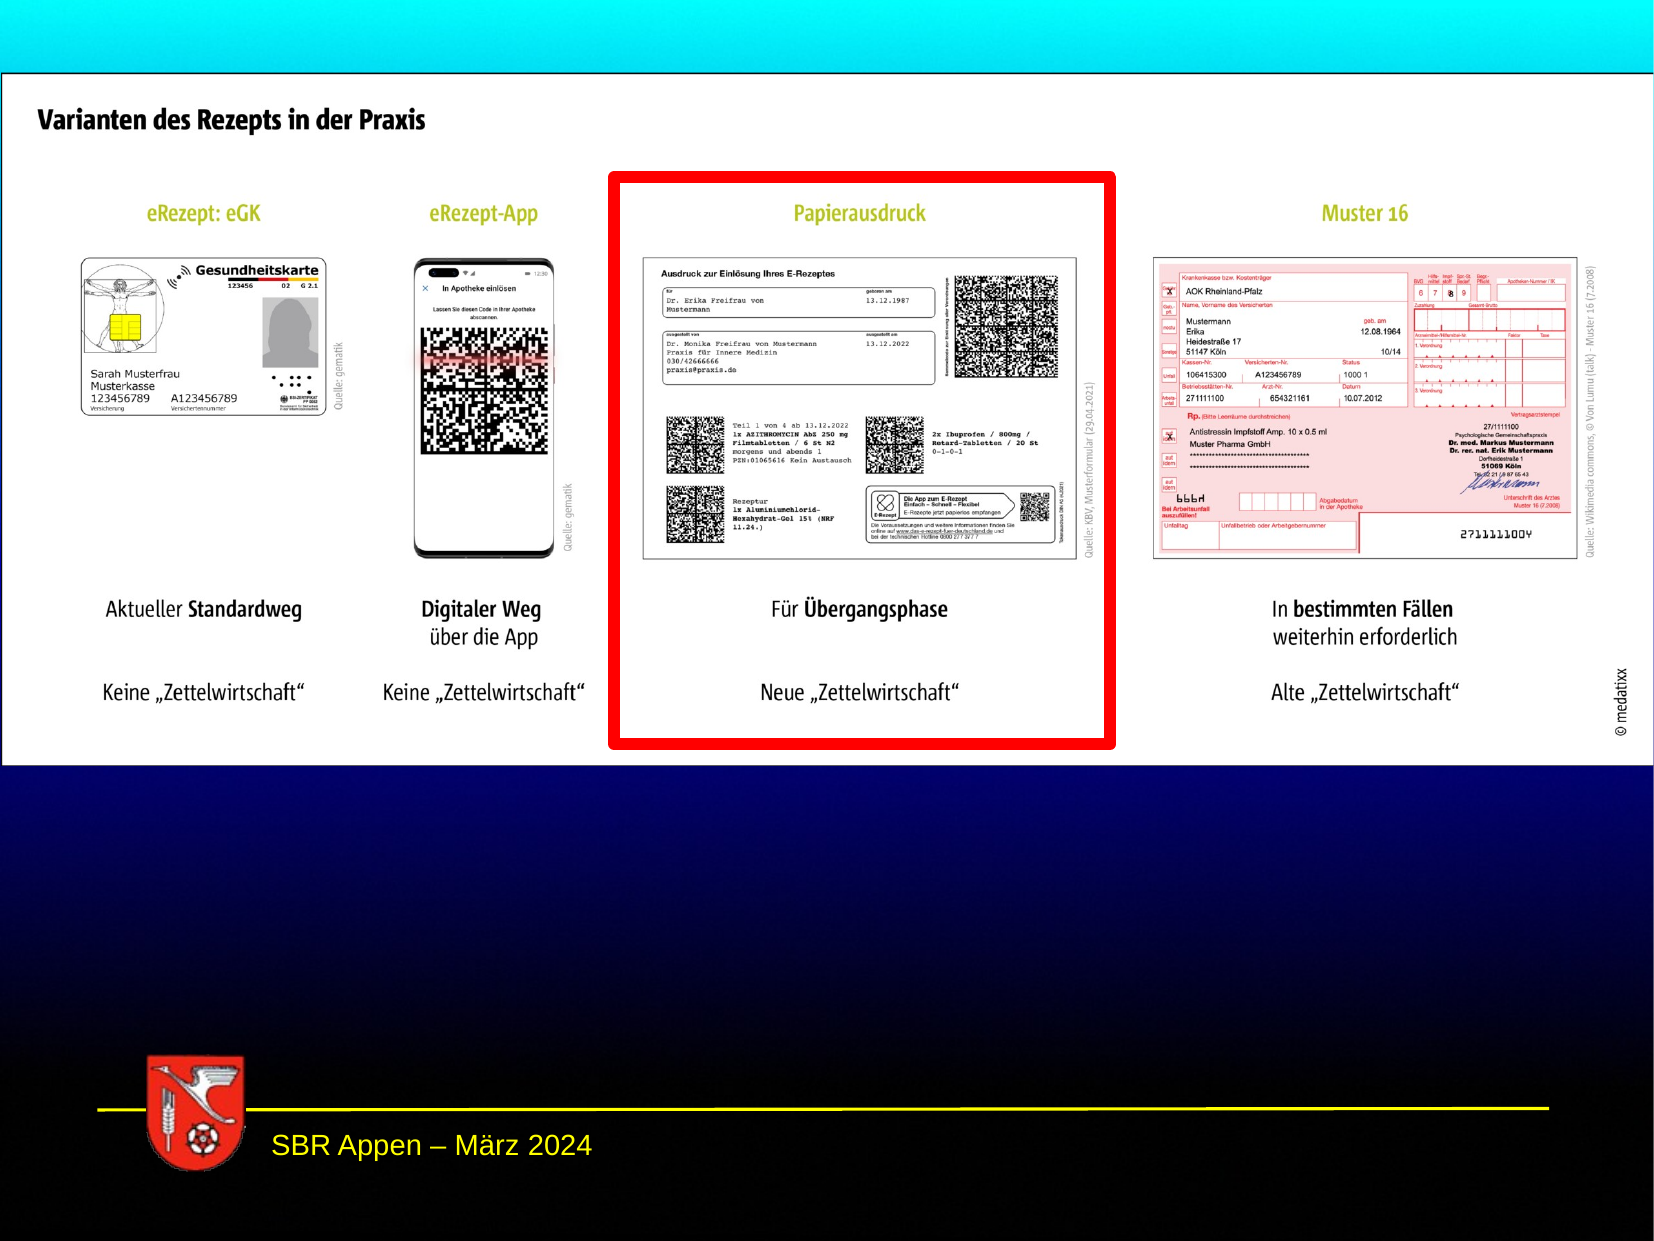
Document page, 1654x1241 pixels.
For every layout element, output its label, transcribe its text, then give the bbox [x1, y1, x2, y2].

text_box SBR Appen – März 2024 [256, 1121, 760, 1170]
picture [0, 0, 1654, 1241]
